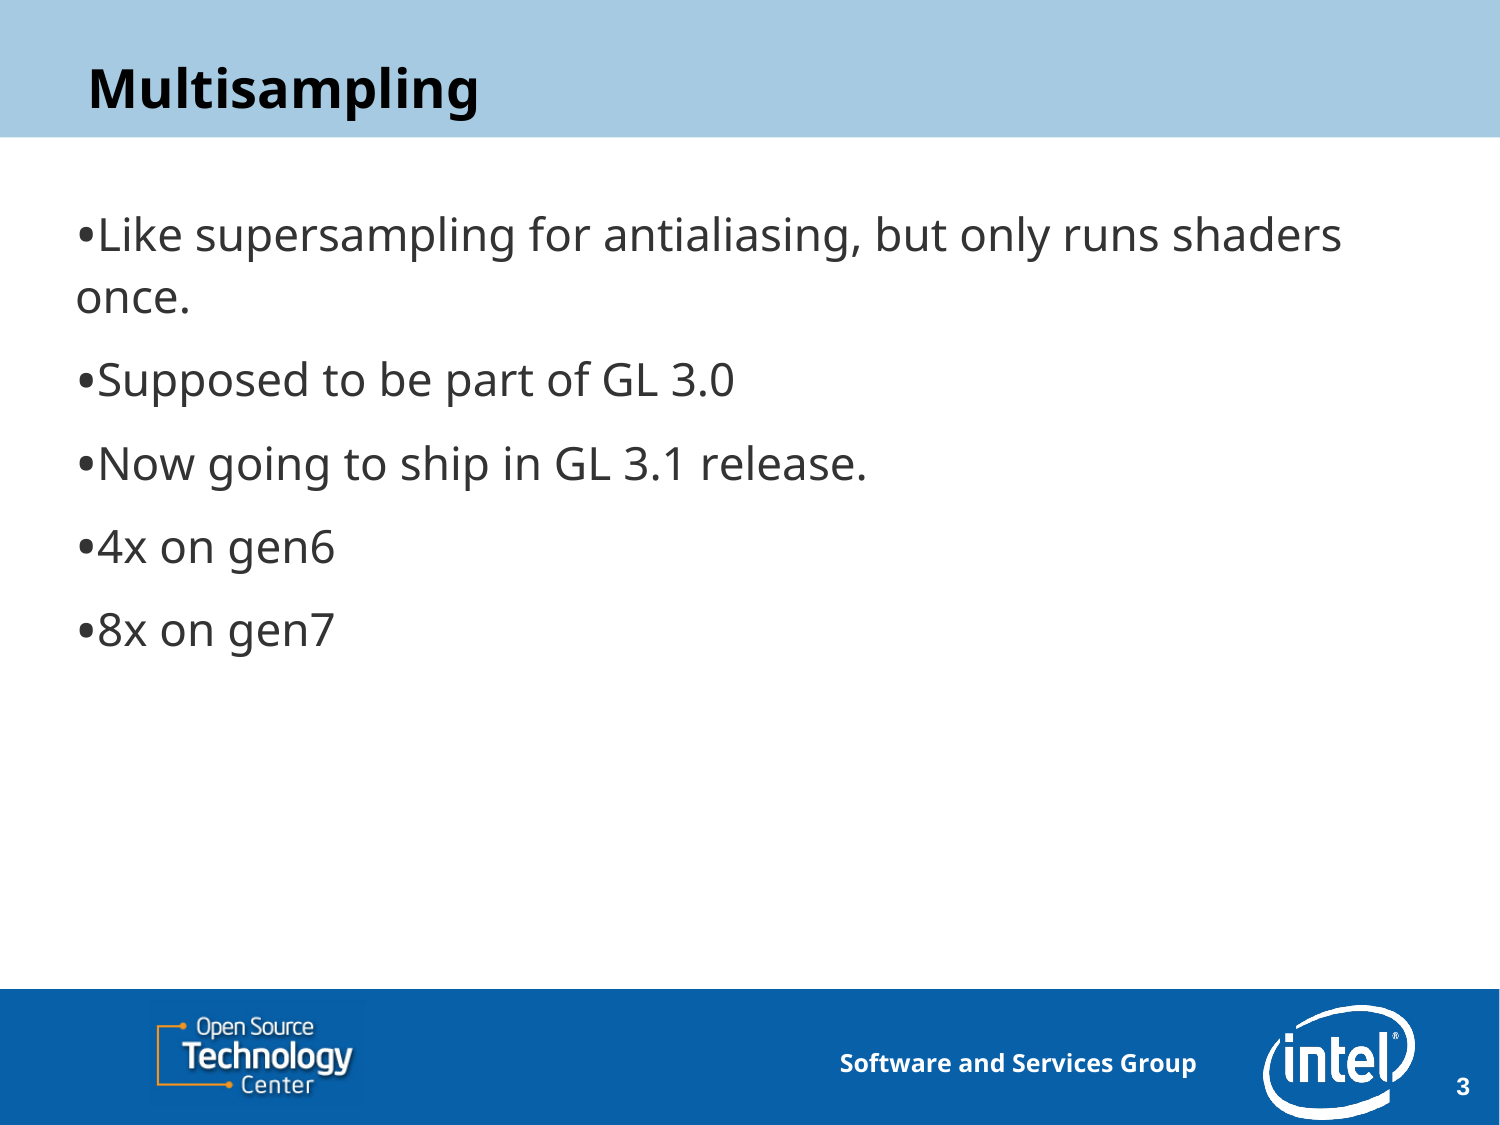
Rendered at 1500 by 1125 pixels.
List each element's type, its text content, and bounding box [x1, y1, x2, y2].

title Multisampling [87, 37, 1446, 138]
picture [1263, 1005, 1415, 1120]
list Like supersampling for antialiasing, but only runs shaders once. Supposed to be part of GL 3.0 Now going to ship in GL 3.1 release. 4x on gen6 8x on gen7 [74, 202, 1425, 945]
picture [150, 999, 365, 1106]
